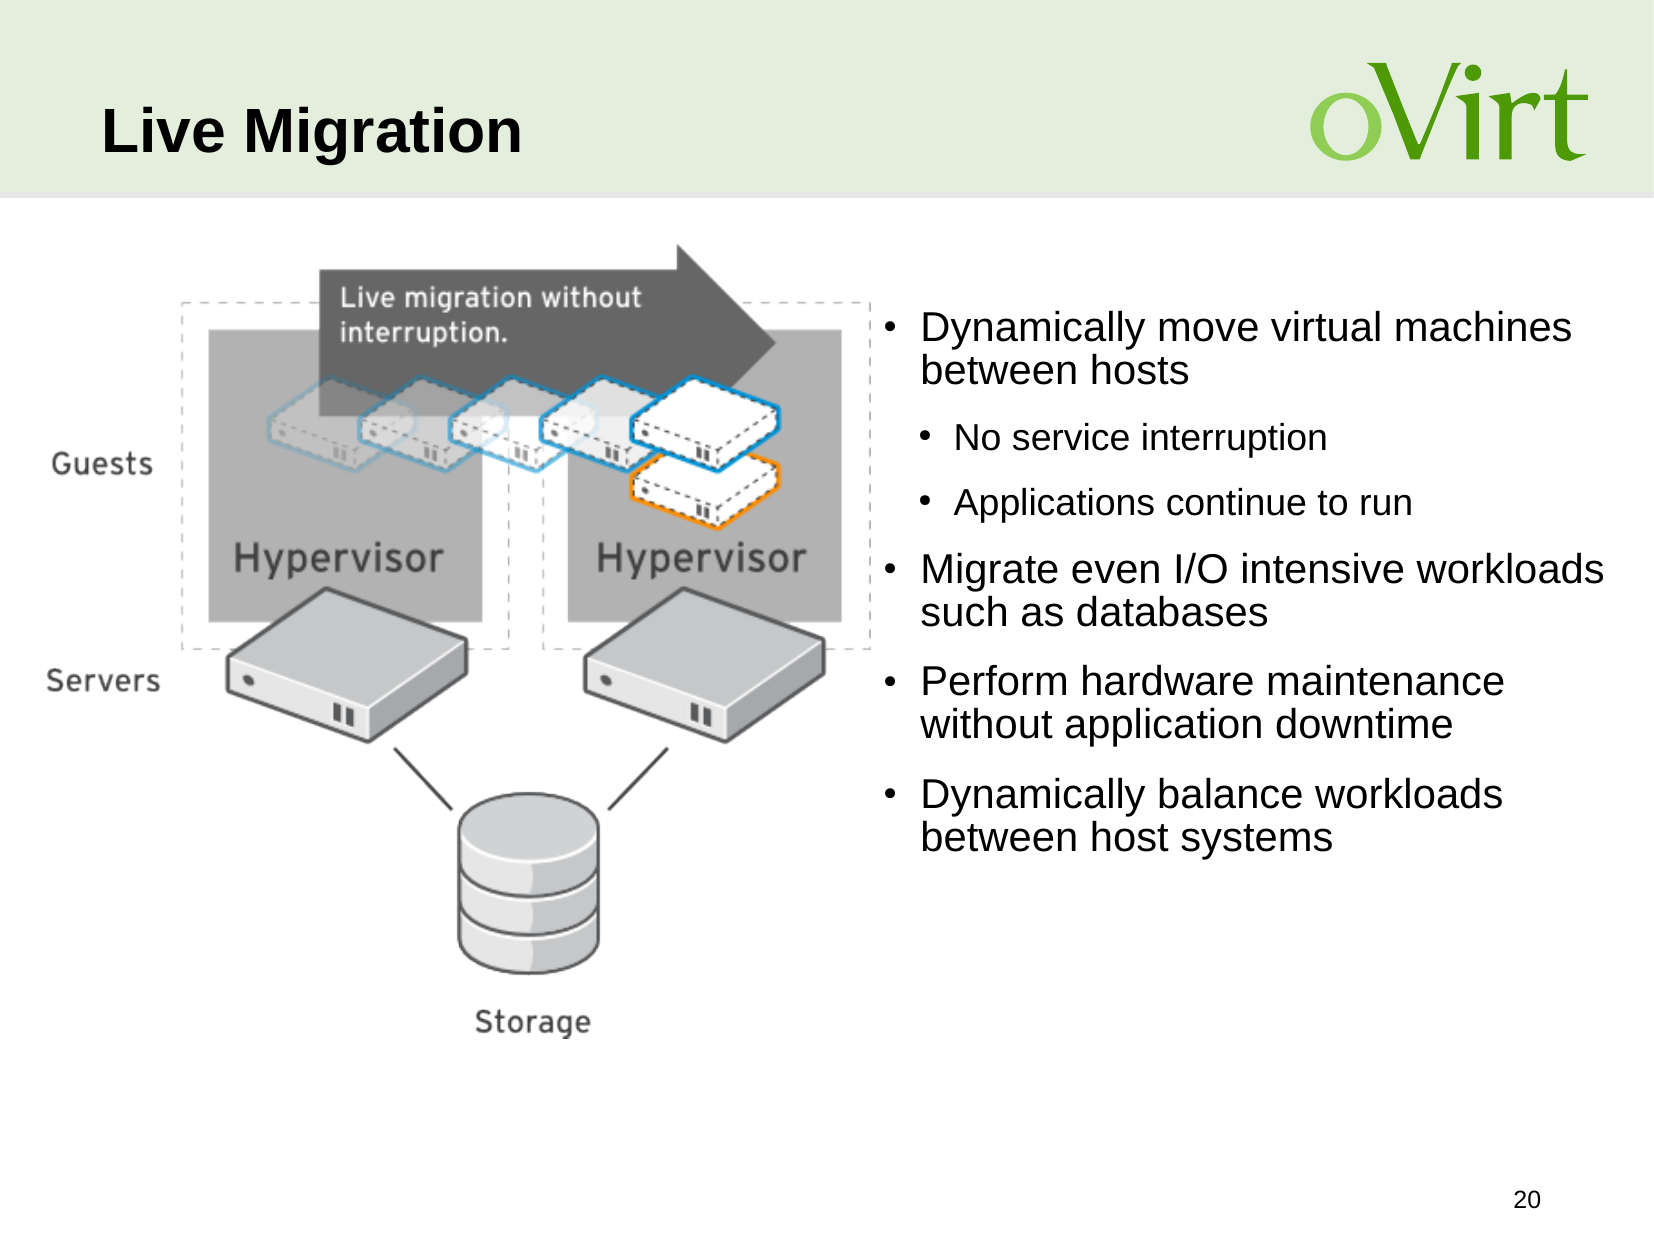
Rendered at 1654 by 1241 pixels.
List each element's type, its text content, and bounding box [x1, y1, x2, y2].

picture [47, 244, 871, 1039]
title Live Migration [86, 36, 1307, 225]
text_box Dynamically move virtual machines between hosts No service interruption Applications continue to run Migrate even I/O intensive workloads such as databases Perform hardware maintenance without application downtime Dynamically balance workloads between host systems [871, 298, 1625, 868]
